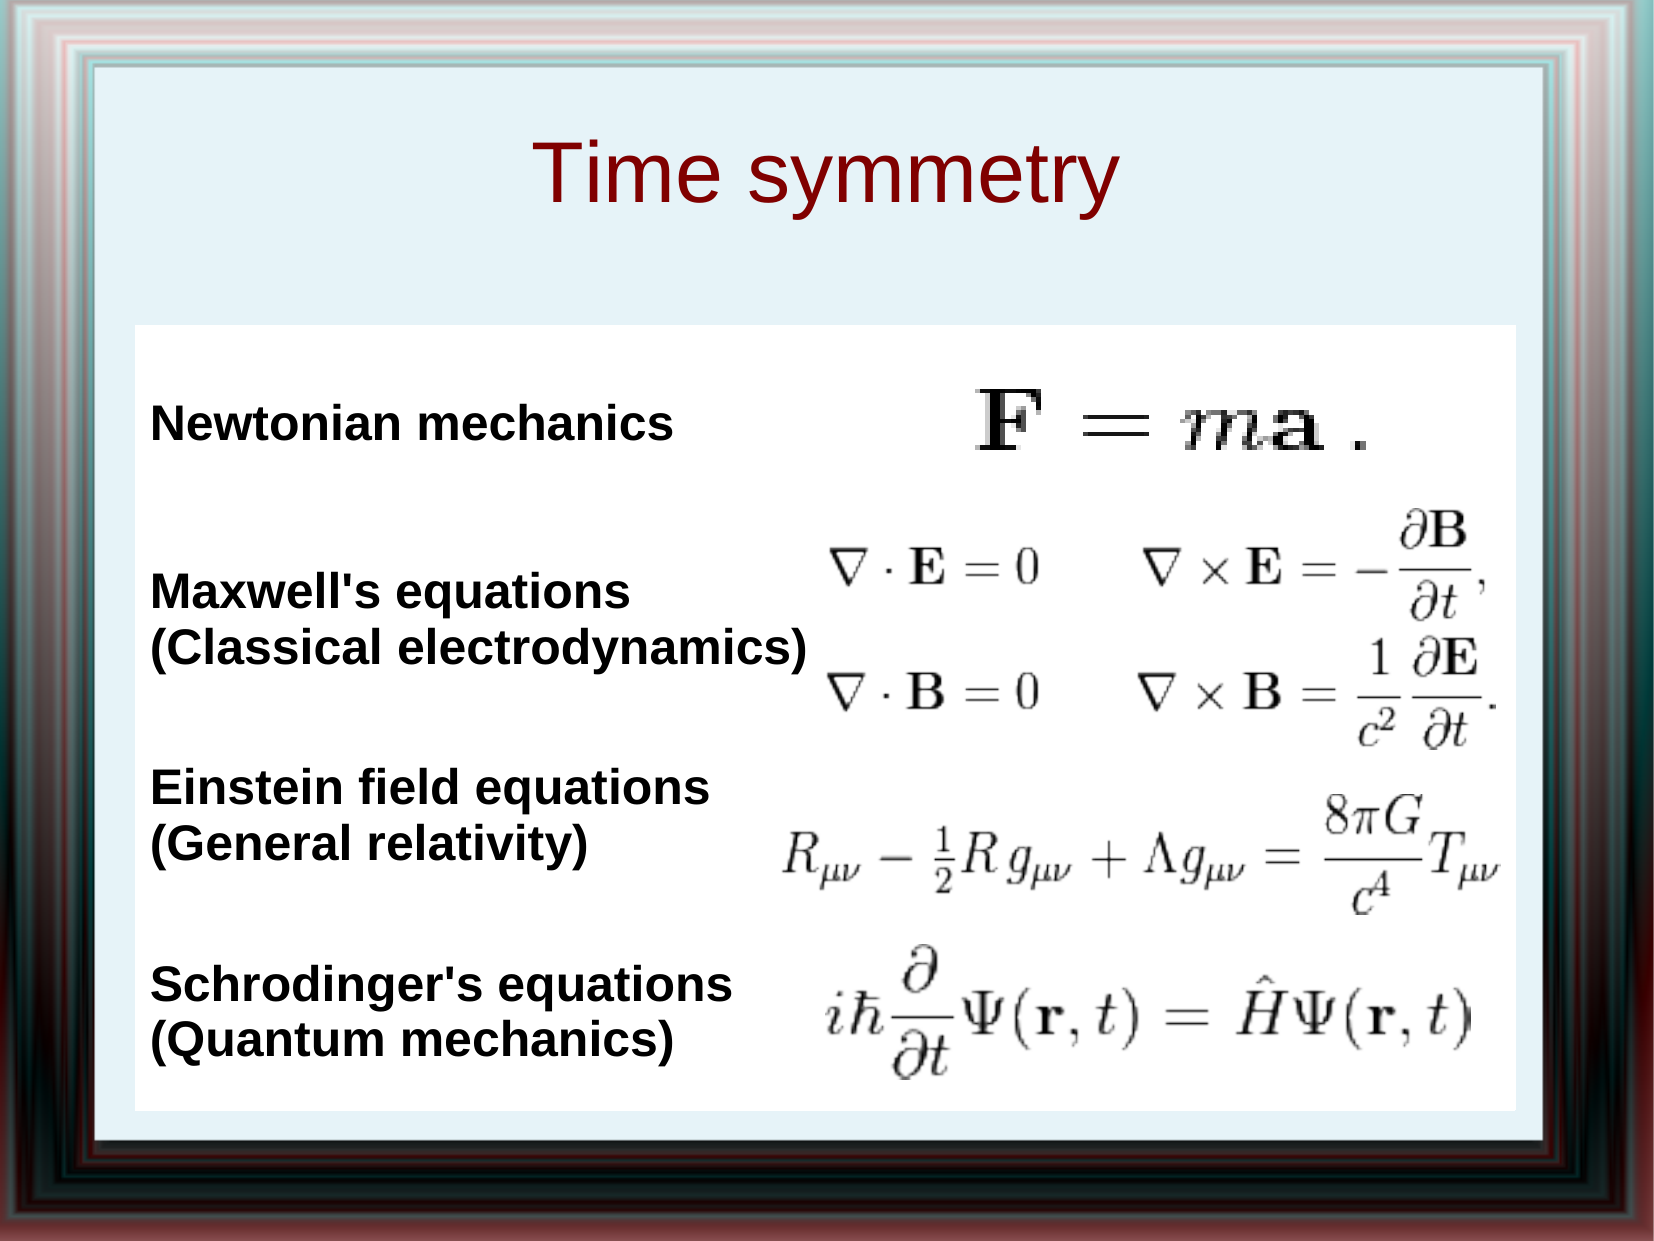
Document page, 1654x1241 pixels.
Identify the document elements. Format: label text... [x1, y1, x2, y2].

table_cell [1496, 522, 1515, 717]
table_header [826, 326, 1515, 521]
table_cell [826, 718, 1515, 913]
table_cell Einstein field equations (General relativity) [136, 718, 825, 913]
table_header Newtonian mechanics [136, 326, 825, 521]
title Time symmetry [118, 88, 1536, 257]
table_cell [826, 914, 1515, 1110]
picture [0, 0, 1654, 1241]
table_cell Schrodinger's equations (Quantum mechanics) [136, 914, 825, 1110]
table_cell Maxwell's equations (Classical electrodynamics) [136, 522, 825, 717]
